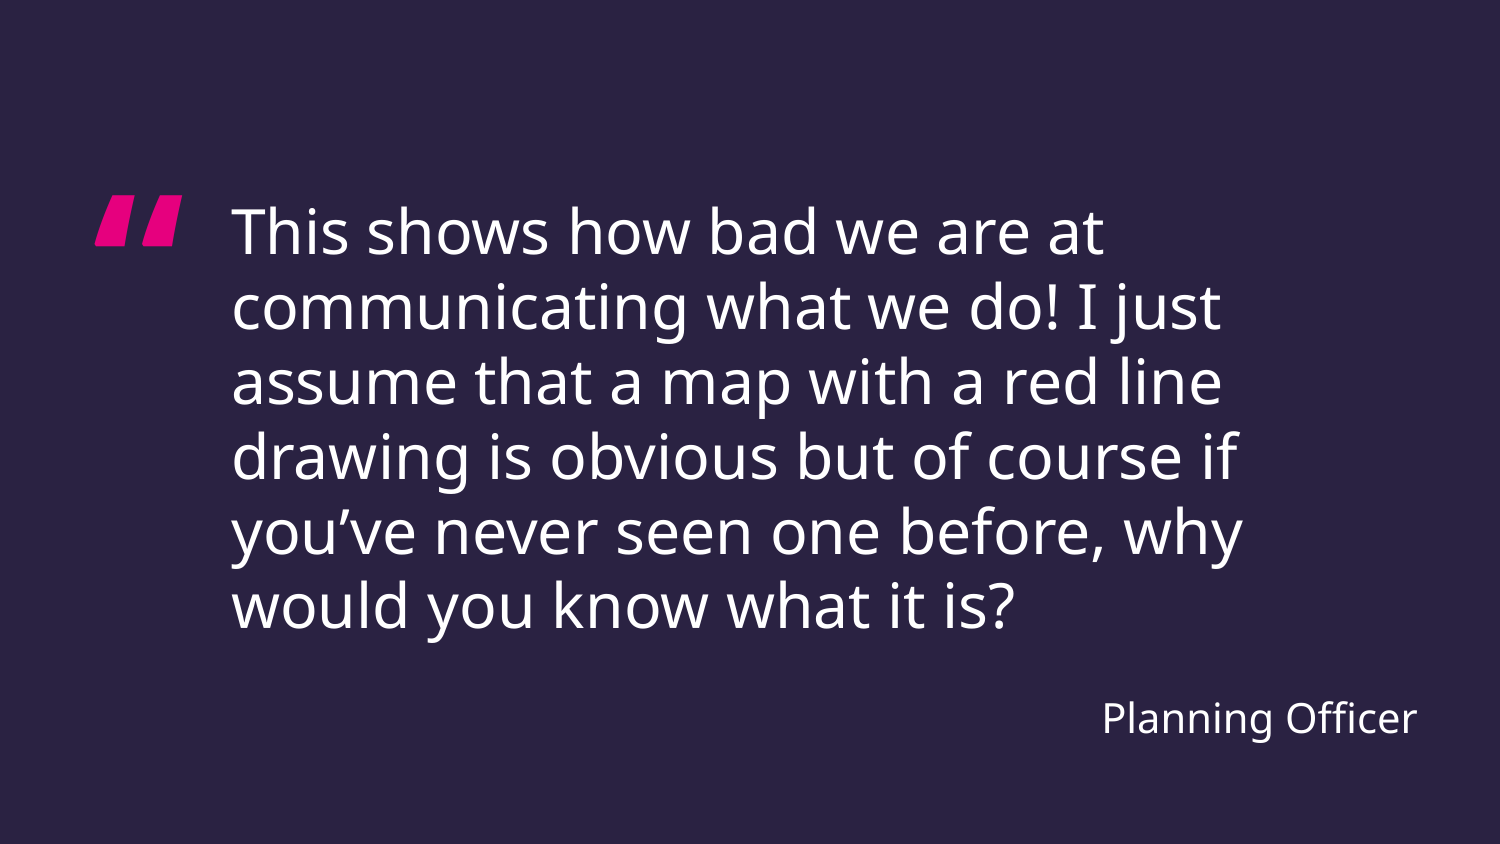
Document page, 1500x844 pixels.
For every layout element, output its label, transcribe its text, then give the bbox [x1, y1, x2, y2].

text_box This shows how bad we are at communicating what we do! I just assume that a map with a red line drawing is obvious but of course if you’ve never seen one before, why would you know what it is? Planning Officer [215, 235, 1433, 698]
